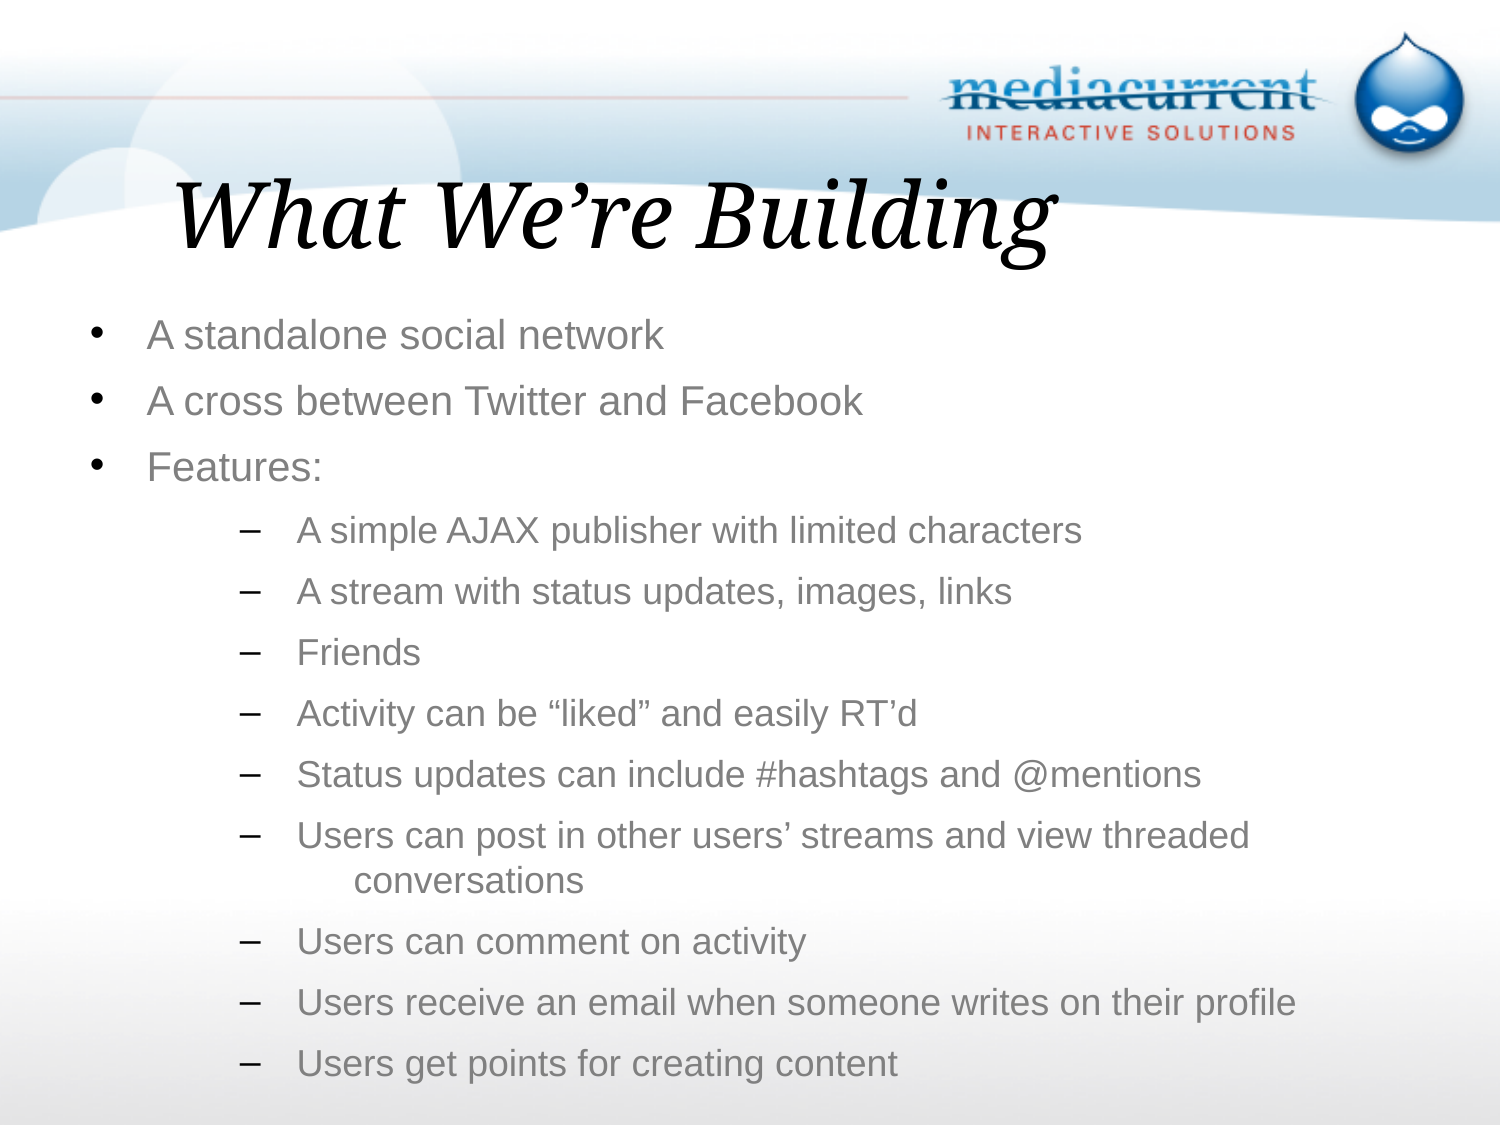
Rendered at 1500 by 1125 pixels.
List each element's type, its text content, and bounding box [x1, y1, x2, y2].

text_box What We’re Building [75, 149, 1150, 299]
text_box A standalone social network A cross between Twitter and Facebook Features: A simple AJAX publisher with limited characters A stream with status updates, images, links Friends Activity can be “liked” and easily RT’d Status updates can include #hashtags and @mentions Users can post in other users’ streams and view threaded conversations Users can comment on activity Users receive an email when someone writes on their profile Users get points for creating content [75, 299, 1425, 1125]
